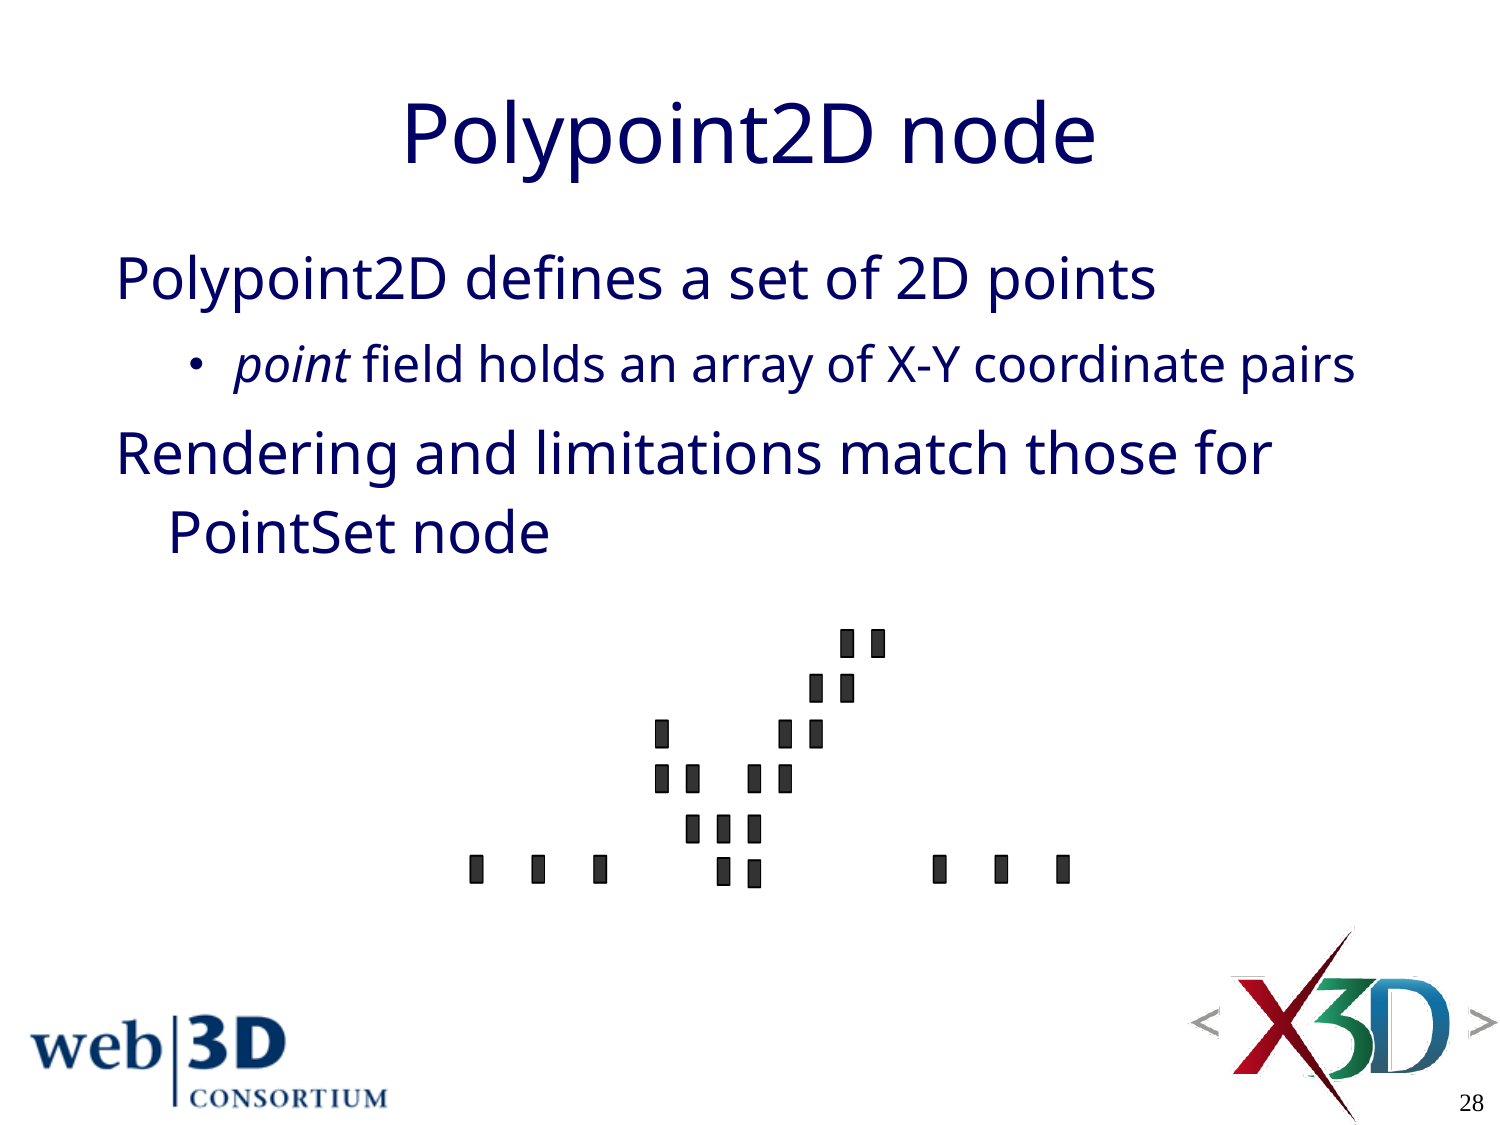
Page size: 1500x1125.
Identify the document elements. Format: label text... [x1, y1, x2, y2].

picture [12, 998, 413, 1118]
picture [469, 627, 1070, 891]
picture [1187, 926, 1500, 1125]
list Polypoint2D defines a set of 2D points point field holds an array of X-Y coordinate pairs Rendering and limitations match those for PointSet node [112, 237, 1388, 986]
title Polypoint2D node [112, 37, 1388, 226]
